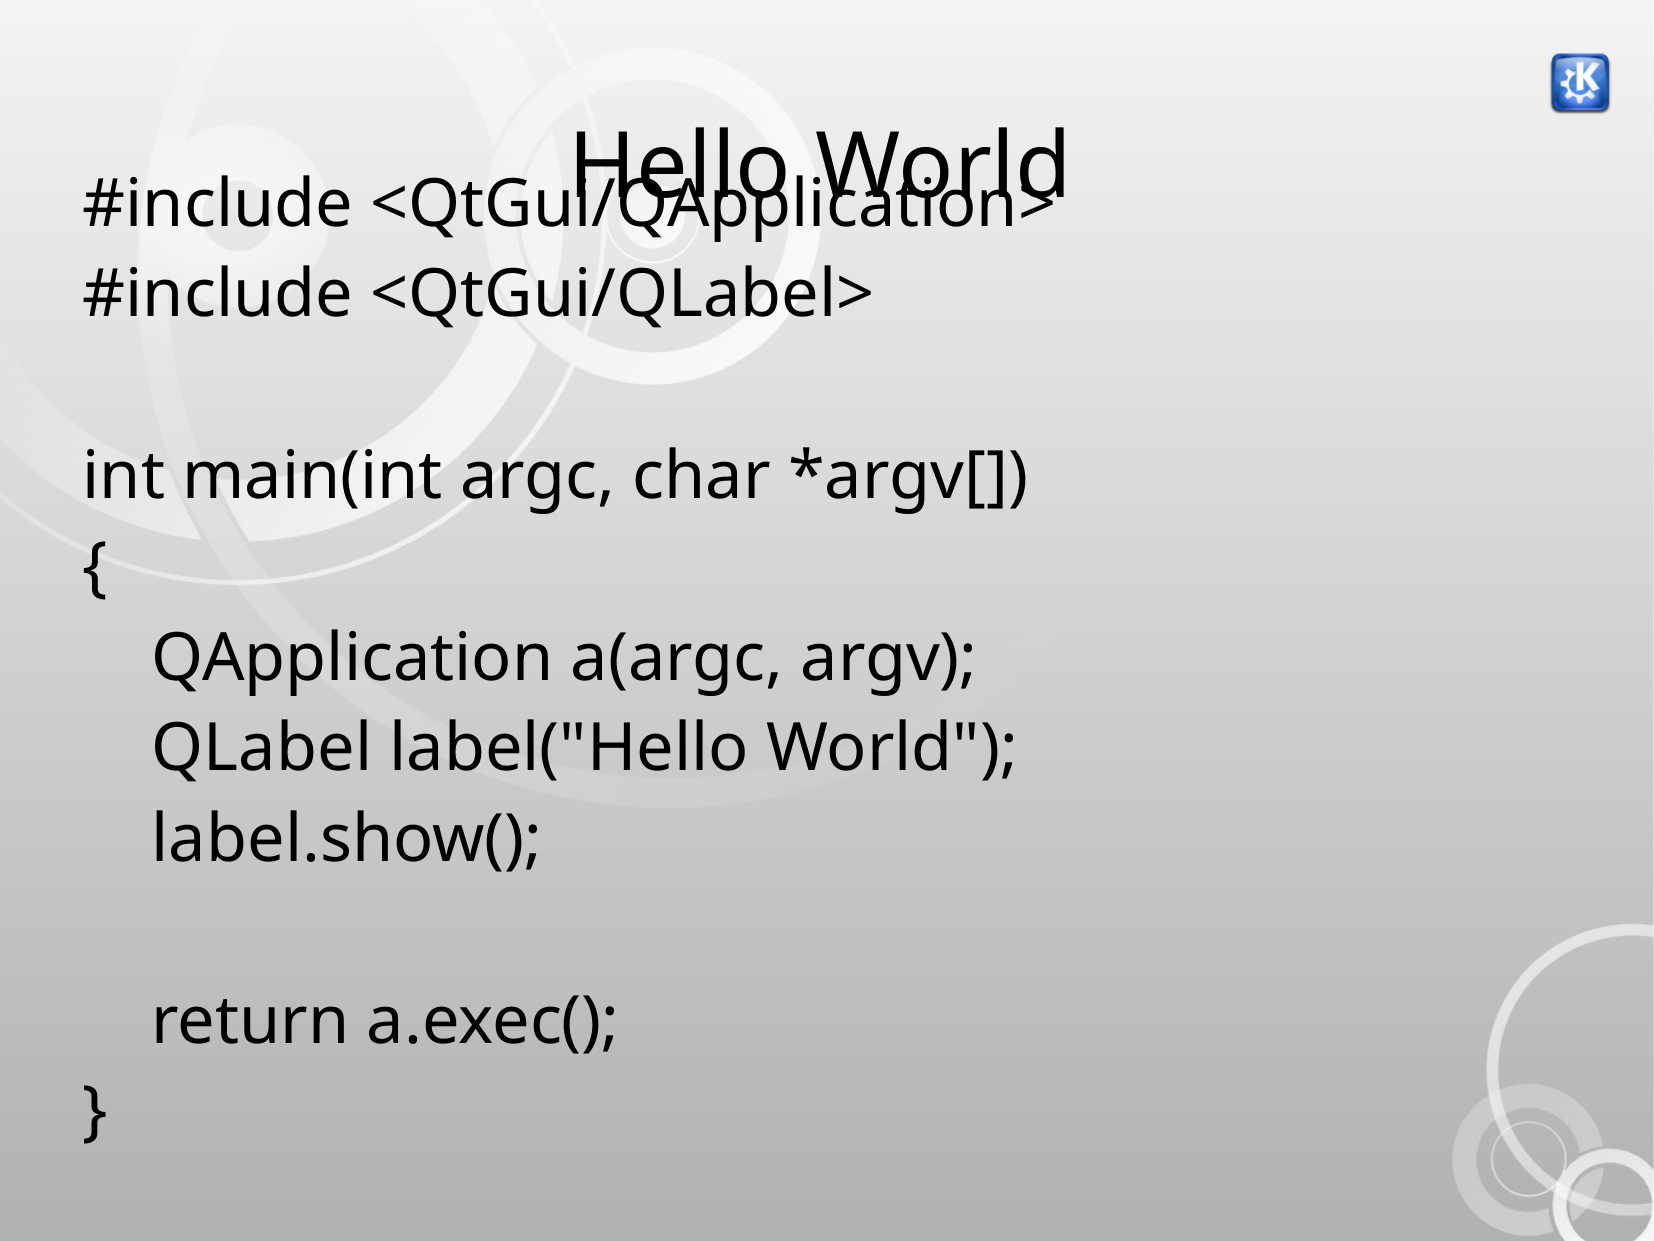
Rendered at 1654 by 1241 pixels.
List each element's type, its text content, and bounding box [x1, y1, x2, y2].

picture [0, 0, 1654, 1241]
subtitle #include <QtGui/QApplication> #include <QtGui/QLabel> int main(int argc, char *argv[]) { QApplication a(argc, argv); QLabel label("Hello World"); label.show(); return a.exec(); } [82, 250, 1571, 1149]
title Hello World [76, 66, 1565, 259]
